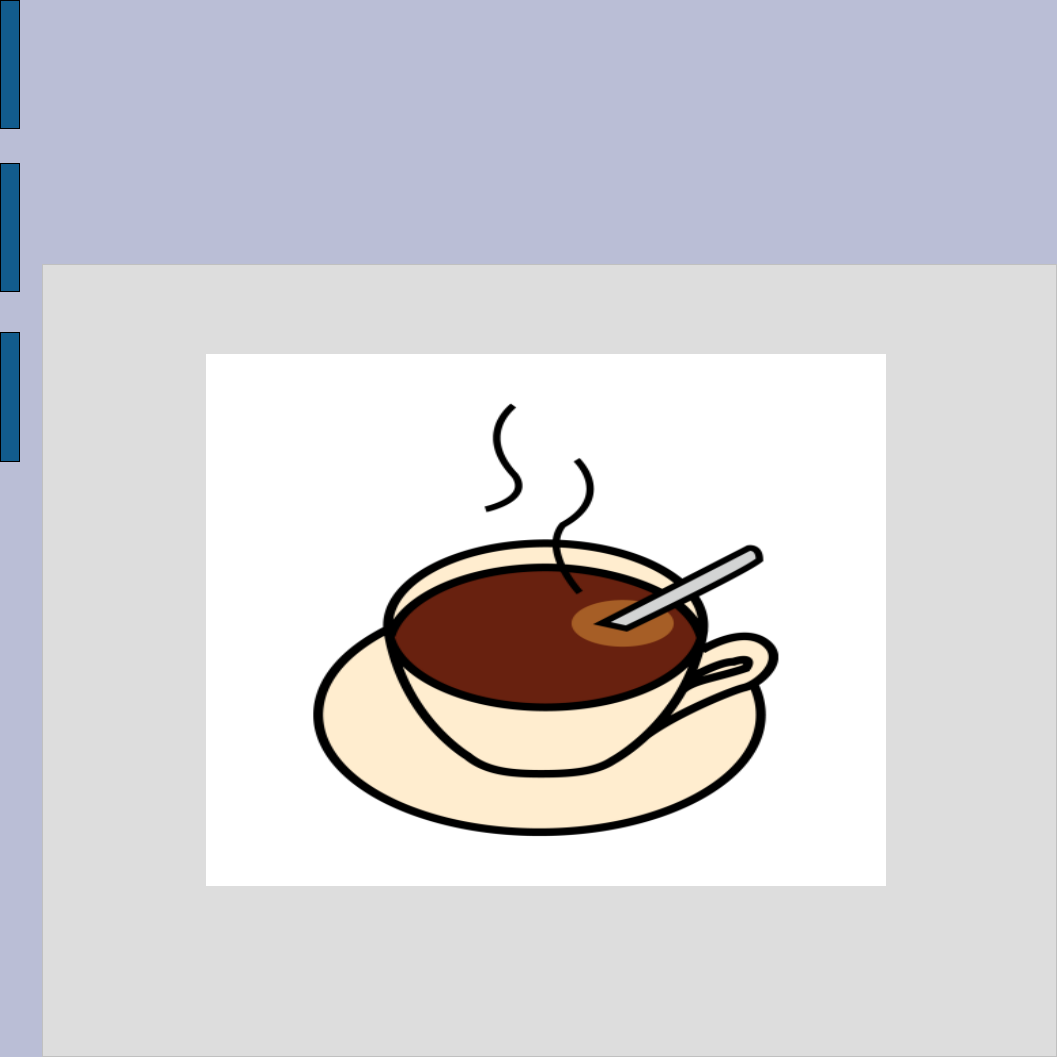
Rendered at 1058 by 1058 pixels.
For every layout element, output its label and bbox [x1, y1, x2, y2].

picture [206, 354, 886, 886]
